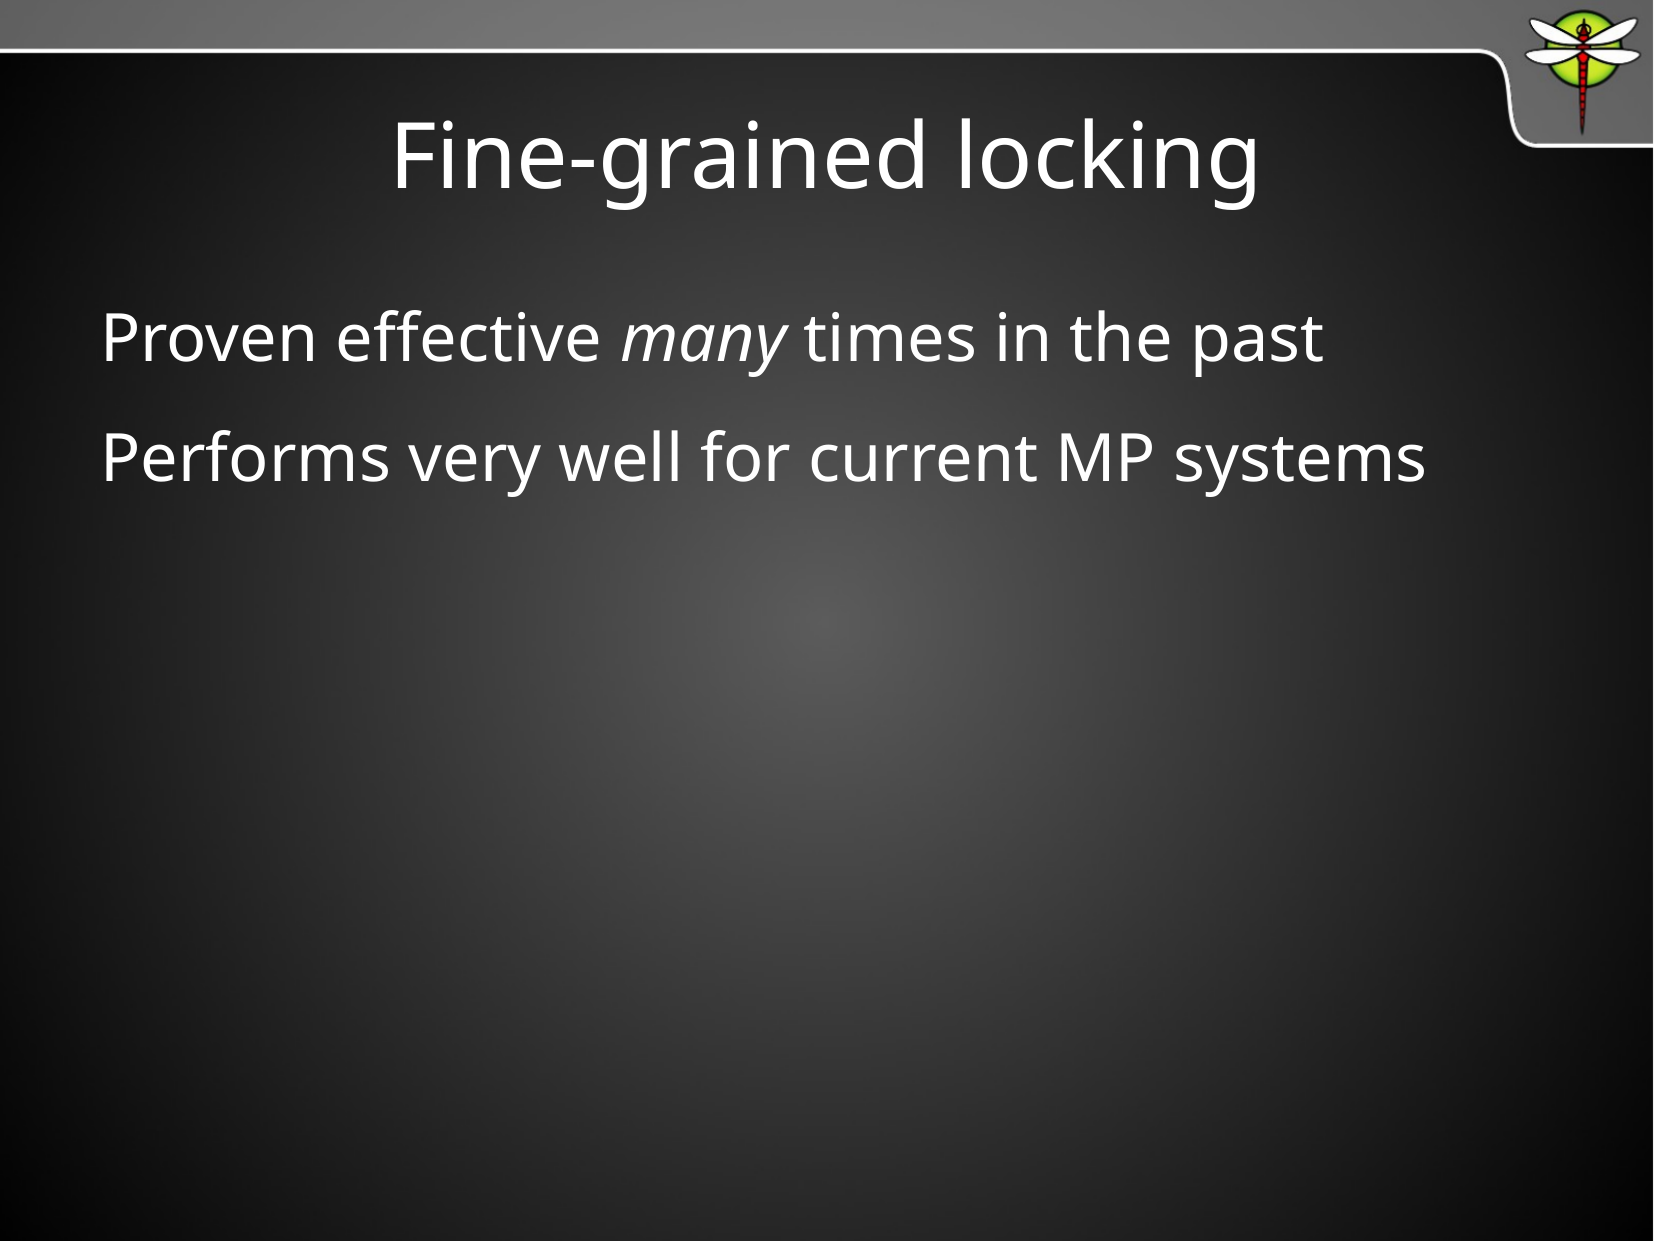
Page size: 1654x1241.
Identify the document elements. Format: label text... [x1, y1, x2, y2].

title Fine-grained locking [82, 56, 1571, 250]
picture [0, 0, 1654, 1241]
list Proven effective many times in the past Performs very well for current MP systems [82, 290, 1571, 1094]
